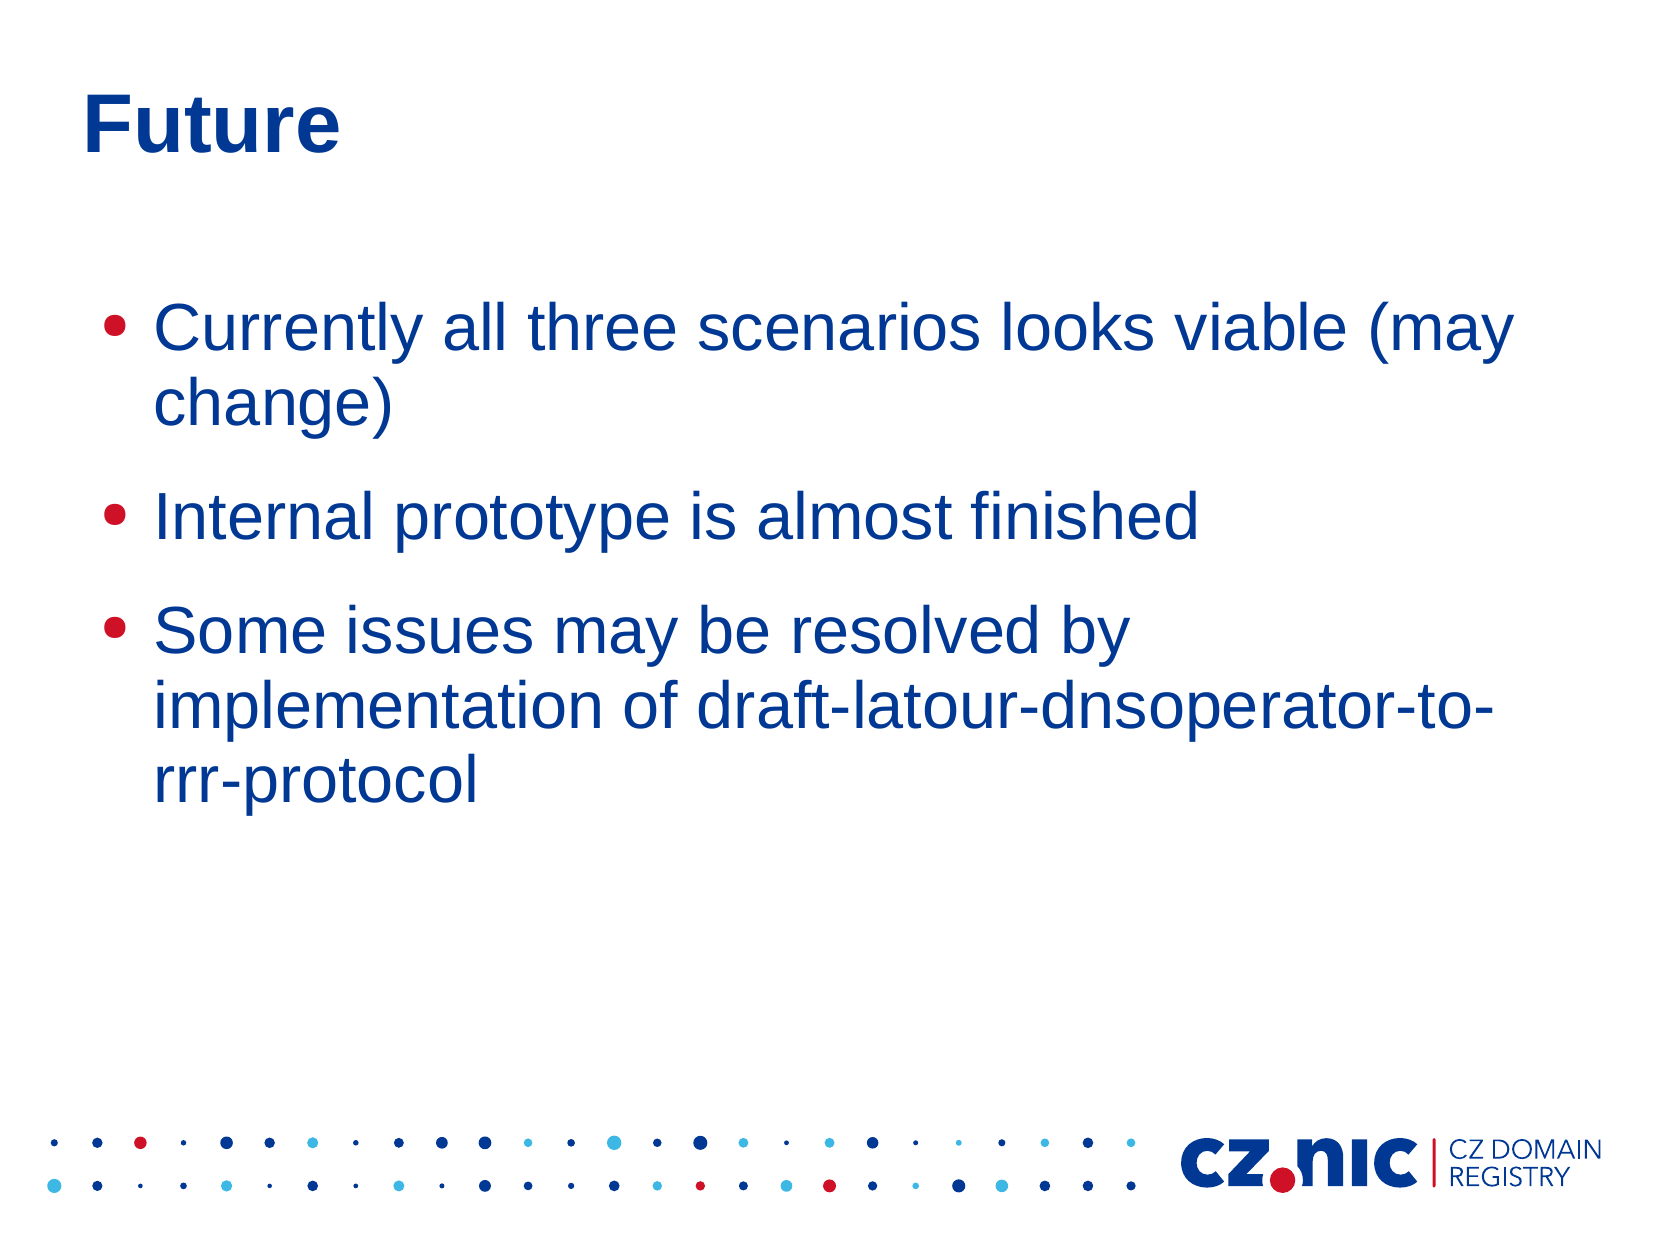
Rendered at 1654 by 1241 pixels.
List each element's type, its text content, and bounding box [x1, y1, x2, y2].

title Future [82, 70, 1571, 178]
list Currently all three scenarios looks viable (may change) Internal prototype is almost finished Some issues may be resolved by implementation of draft-latour-dnsoperator-to-rrr-protocol [82, 290, 1571, 1109]
